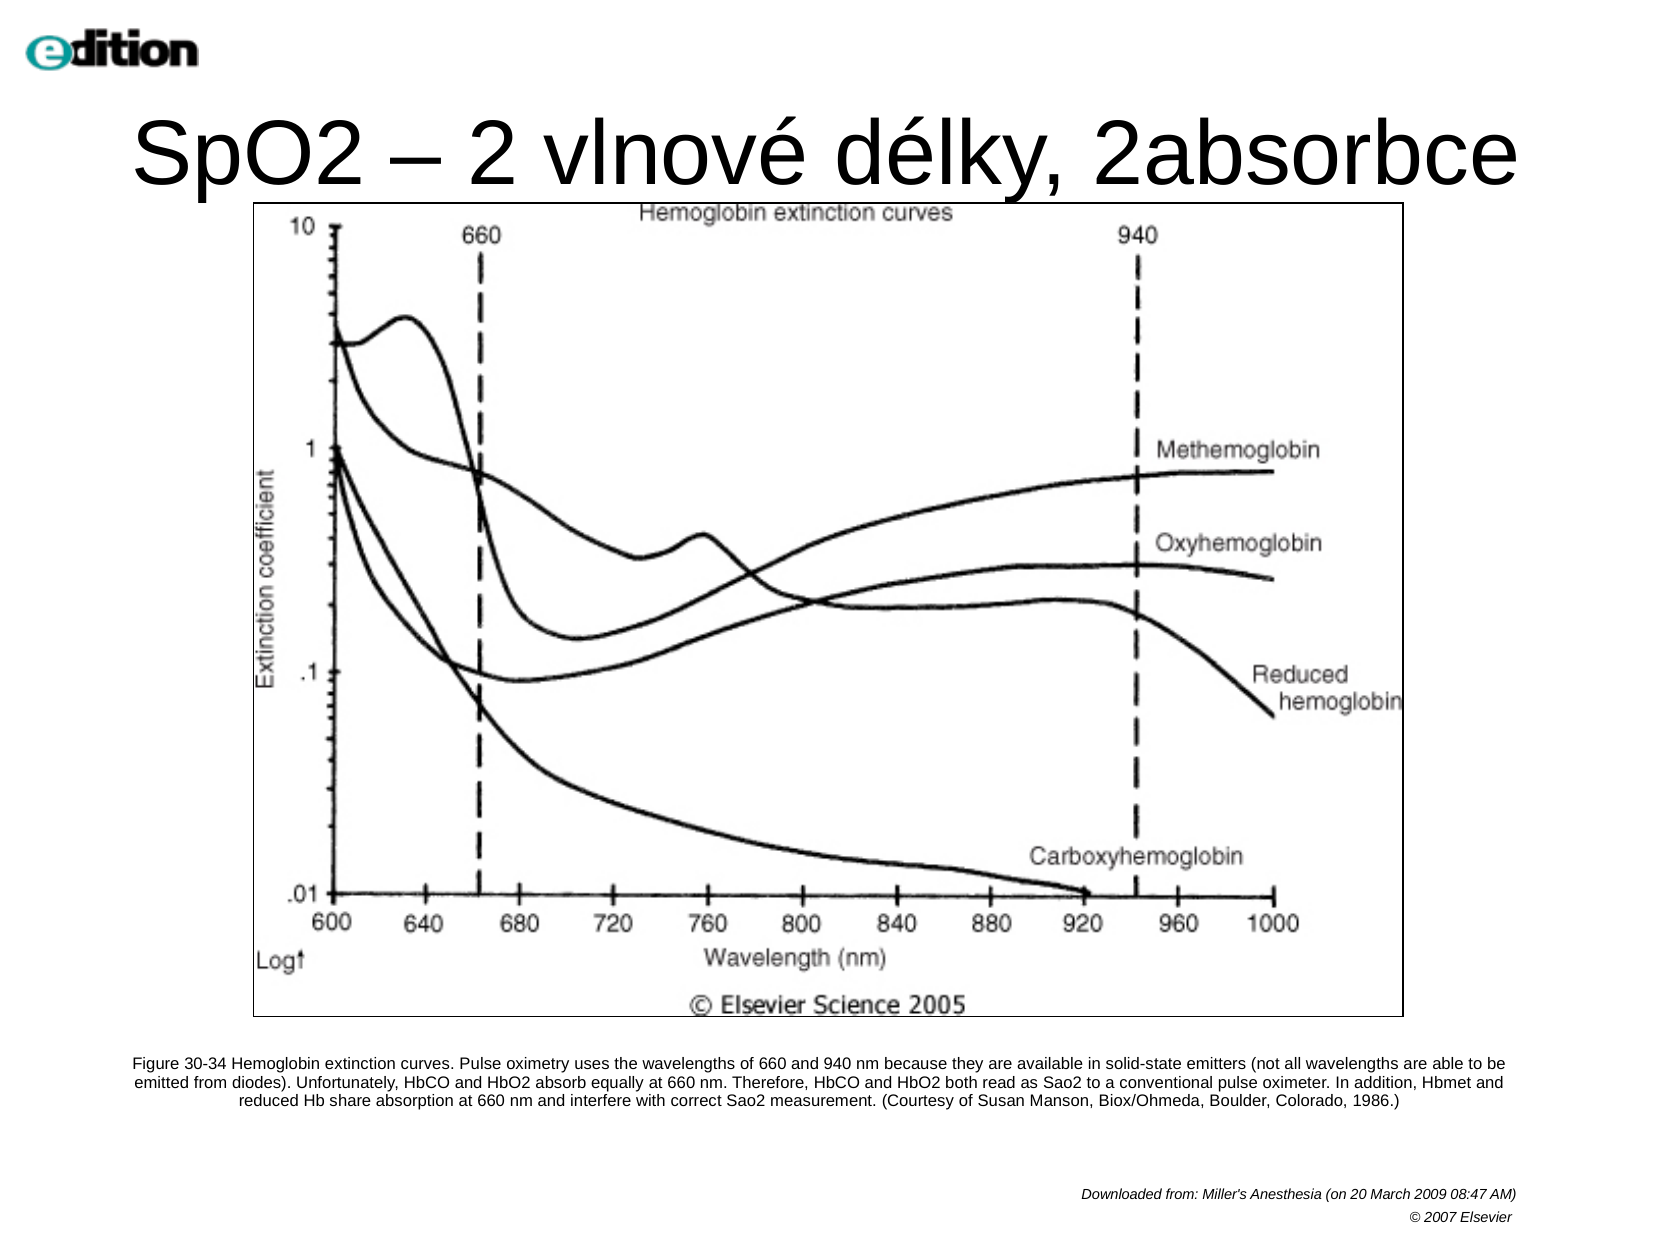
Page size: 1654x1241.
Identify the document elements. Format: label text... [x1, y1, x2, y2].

text_box Downloaded from: Miller's Anesthesia (on 20 March 2009 08:47 AM) [724, 1178, 1532, 1211]
picture [254, 250, 1403, 1016]
picture [19, 20, 199, 78]
title SpO2 – 2 vlnové délky, 2absorbce [82, 56, 1571, 250]
text_box © 2007 Elsevier [723, 1201, 1531, 1234]
text_box Figure 30-34 Hemoglobin extinction curves. Pulse oximetry uses the wavelengths of 660 and 940 nm because they are available in solid-state emitters (not all wavelengths are able to be emitted from diodes). Unfortunately, HbCO and HbO2 absorb equally at 660 nm. Therefore, HbCO and HbO2 both read as Sao2 to a conventional pulse oximeter. In addition, Hbmet and reduced Hb share absorption at 660 nm and interfere with correct Sao2 measurement. (Courtesy of Susan Manson, Biox/Ohmeda, Boulder, Colorado, 1986.) [110, 1046, 1530, 1119]
